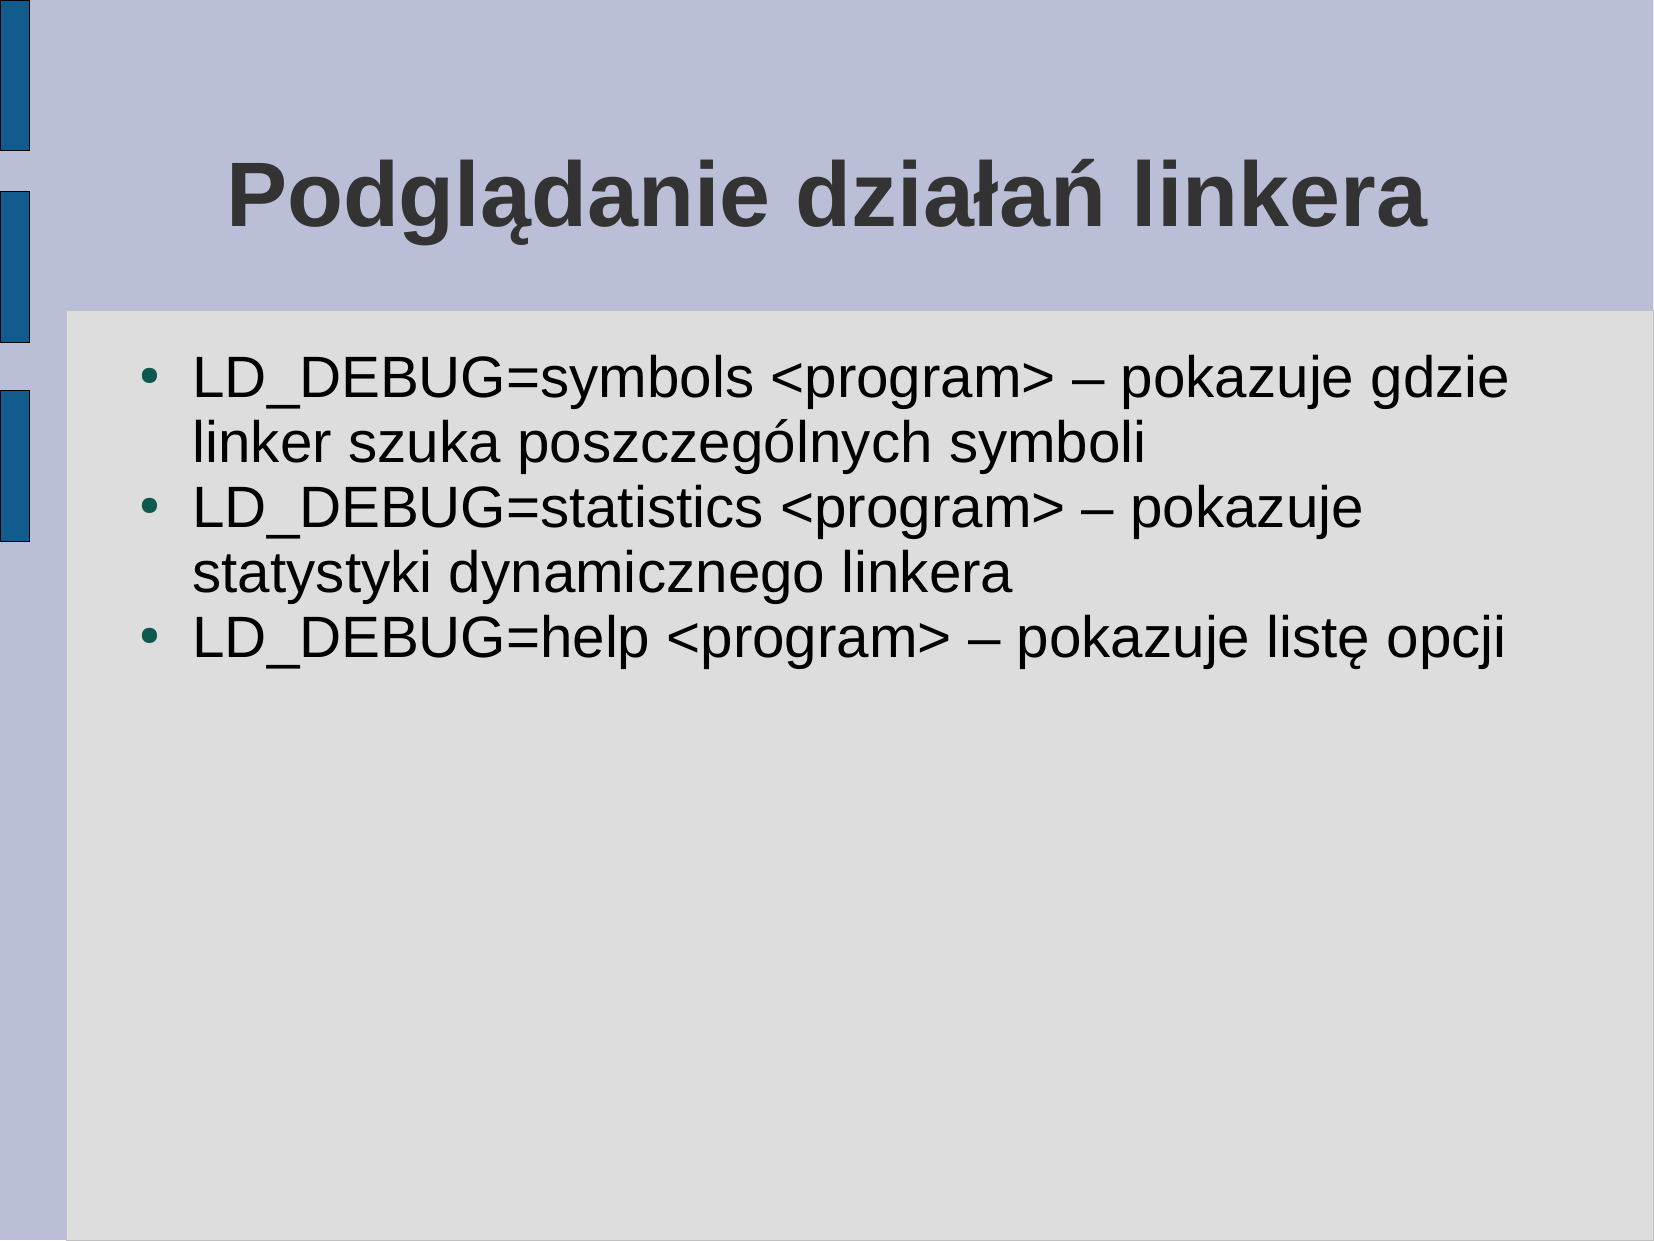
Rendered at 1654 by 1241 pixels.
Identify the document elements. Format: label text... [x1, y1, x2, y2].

title Podglądanie działań linkera [121, 91, 1534, 299]
list LD_DEBUG=symbols <program> – pokazuje gdzie linker szuka poszczególnych symboli LD_DEBUG=statistics <program> – pokazuje statystyki dynamicznego linkera LD_DEBUG=help <program> – pokazuje listę opcji [121, 344, 1534, 1127]
